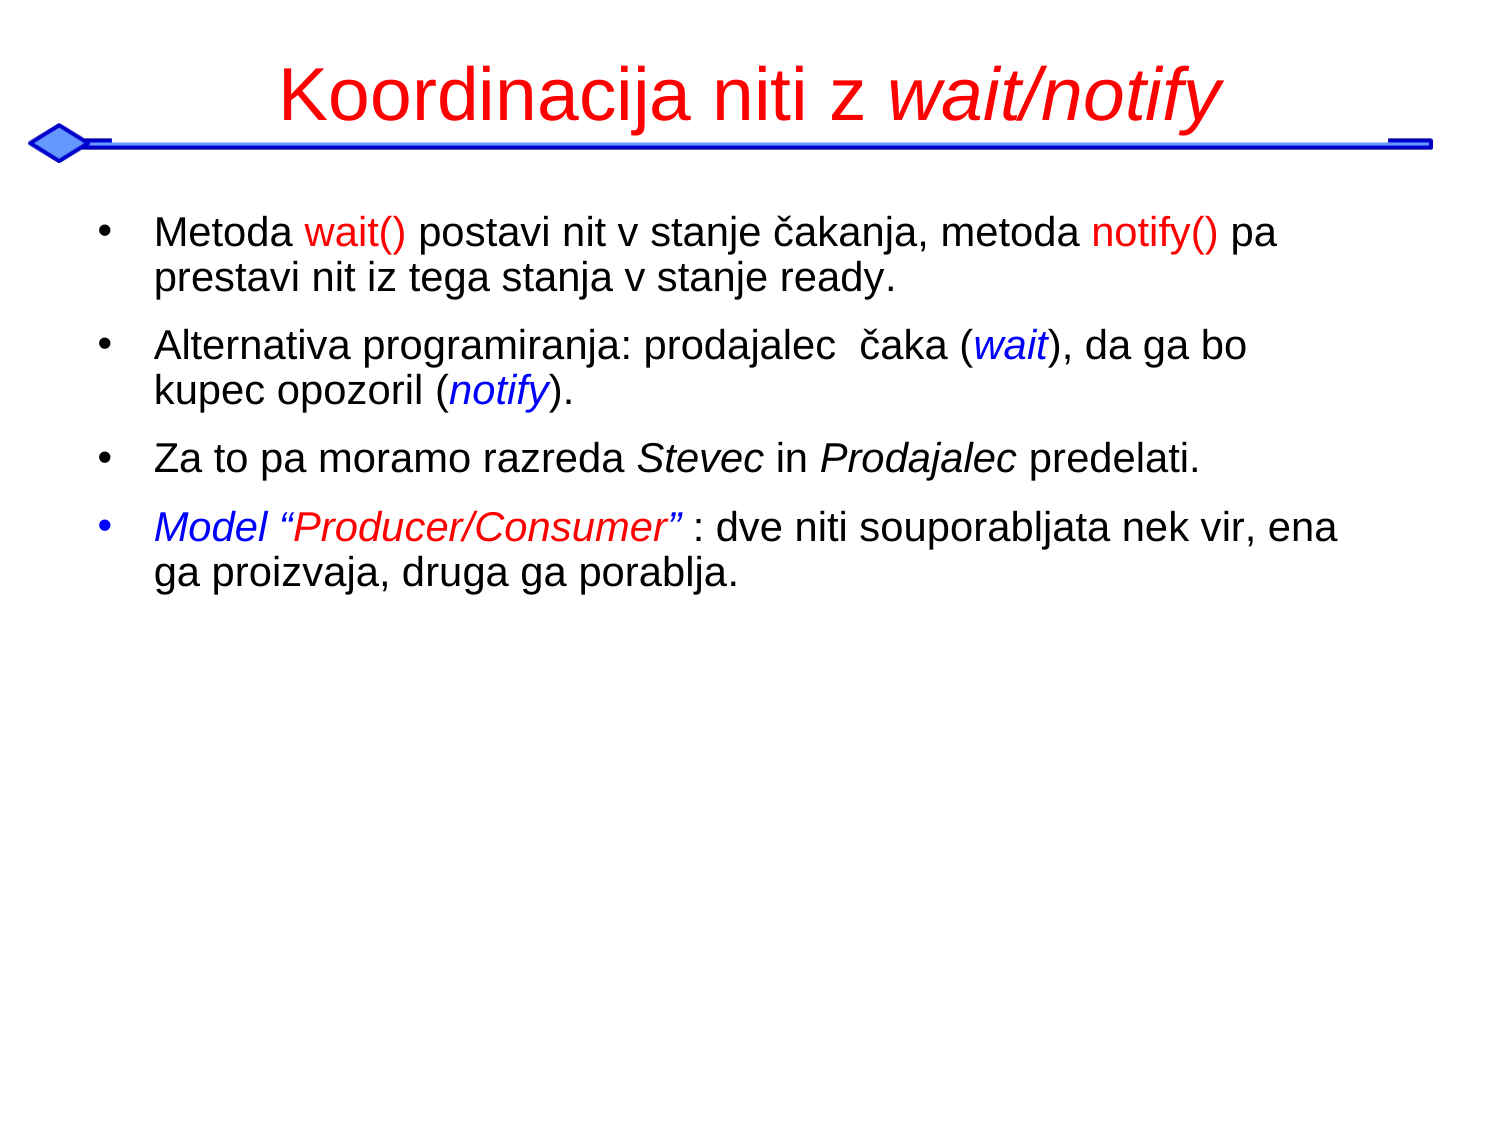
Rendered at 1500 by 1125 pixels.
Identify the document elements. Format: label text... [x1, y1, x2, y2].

title Koordinacija niti z wait/notify [111, 37, 1389, 143]
text_box Metoda wait() postavi nit v stanje čakanja, metoda notify() pa prestavi nit iz tega stanja v stanje ready. Alternativa programiranja: prodajalec čaka (wait), da ga bo kupec opozoril (notify). Za to pa moramo razreda Stevec in Prodajalec predelati. Model “Producer/Consumer” : dve niti souporabljata nek vir, ena ga proizvaja, druga ga porablja. [82, 202, 1376, 1011]
picture [28, 123, 1433, 163]
